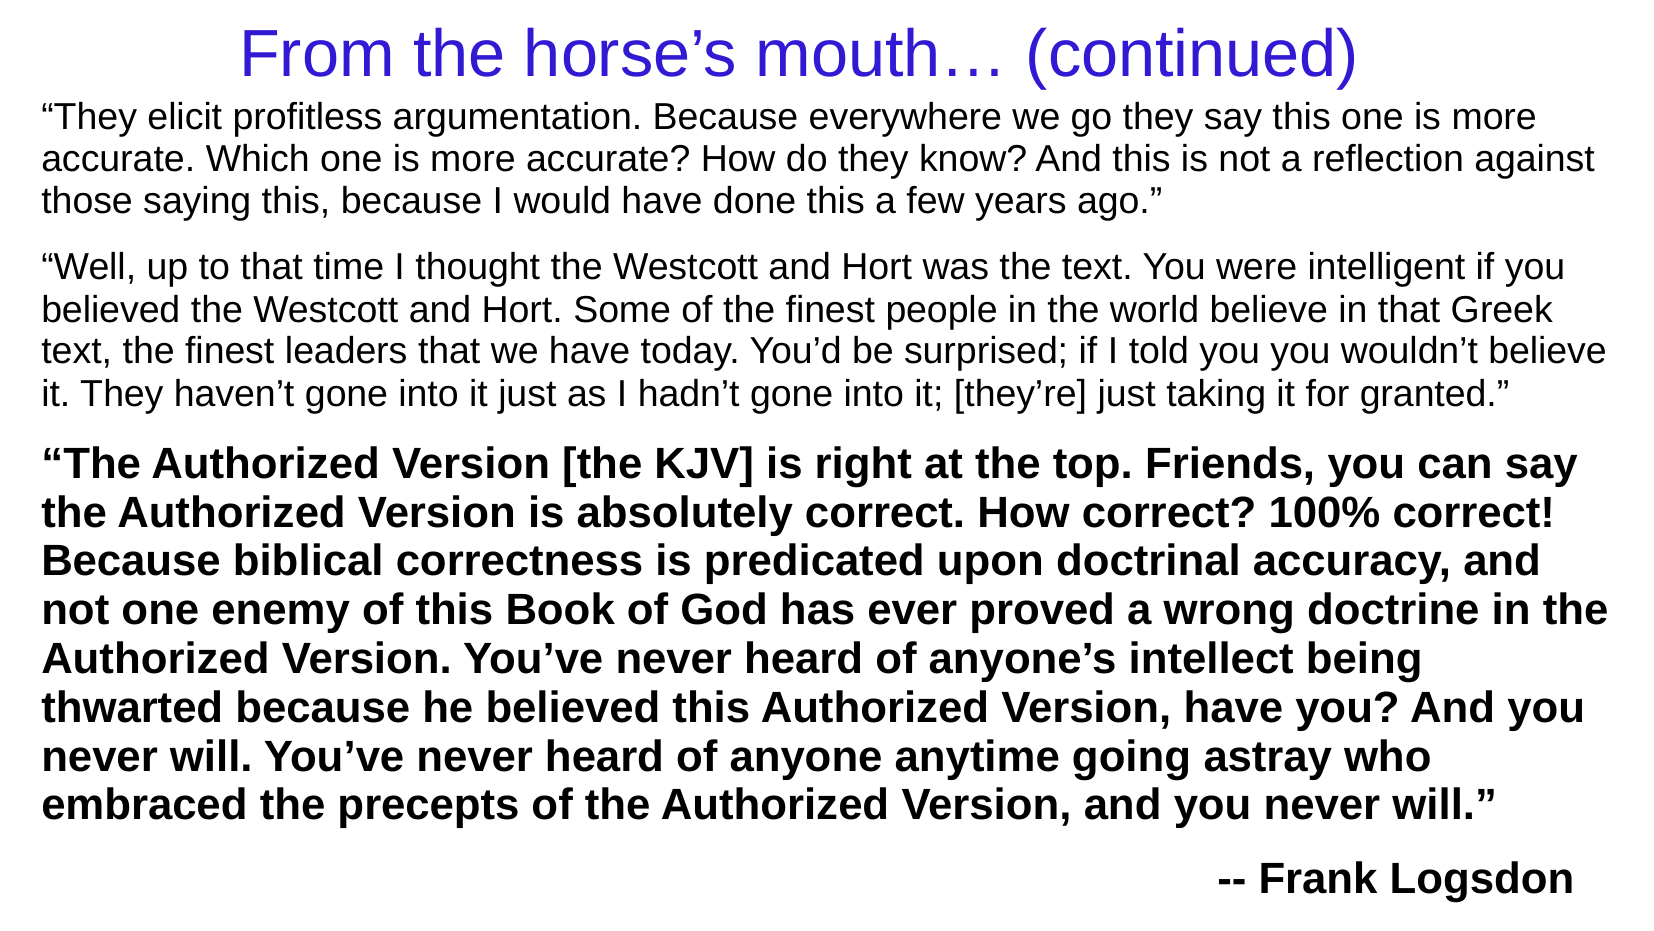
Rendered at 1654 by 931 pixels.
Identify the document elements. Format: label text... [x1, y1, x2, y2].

text_box From the horse’s mouth… (continued) [224, 8, 1377, 98]
text_box “They elicit profitless argumentation. Because everywhere we go they say this one is more accurate. Which one is more accurate? How do they know? And this is not a reflection against those saying this, because I would have done this a few years ago.” “Well, up to that time I thought the Westcott and Hort was the text. You were intelligent if you believed the Westcott and Hort. Some of the finest people in the world believe in that Greek text, the finest leaders that we have today. You’d be surprised; if I told you you wouldn’t believe it. They haven’t gone into it just as I hadn’t gone into it; [they’re] just taking it for granted.” “The Authorized Version [the KJV] is right at the top. Friends, you can say the Authorized Version is absolutely correct. How correct? 100% correct! Because biblical correctness is predicated upon doctrinal accuracy, and not one enemy of this Book of God has ever proved a wrong doctrine in the Authorized Version. You’ve never heard of anyone’s intellect being thwarted because he believed this Authorized Version, have you? And you never will. You’ve never heard of anyone anytime going astray who embraced the precepts of the Authorized Version, and you never will.” -- Frank Logsdon [26, 87, 1630, 924]
